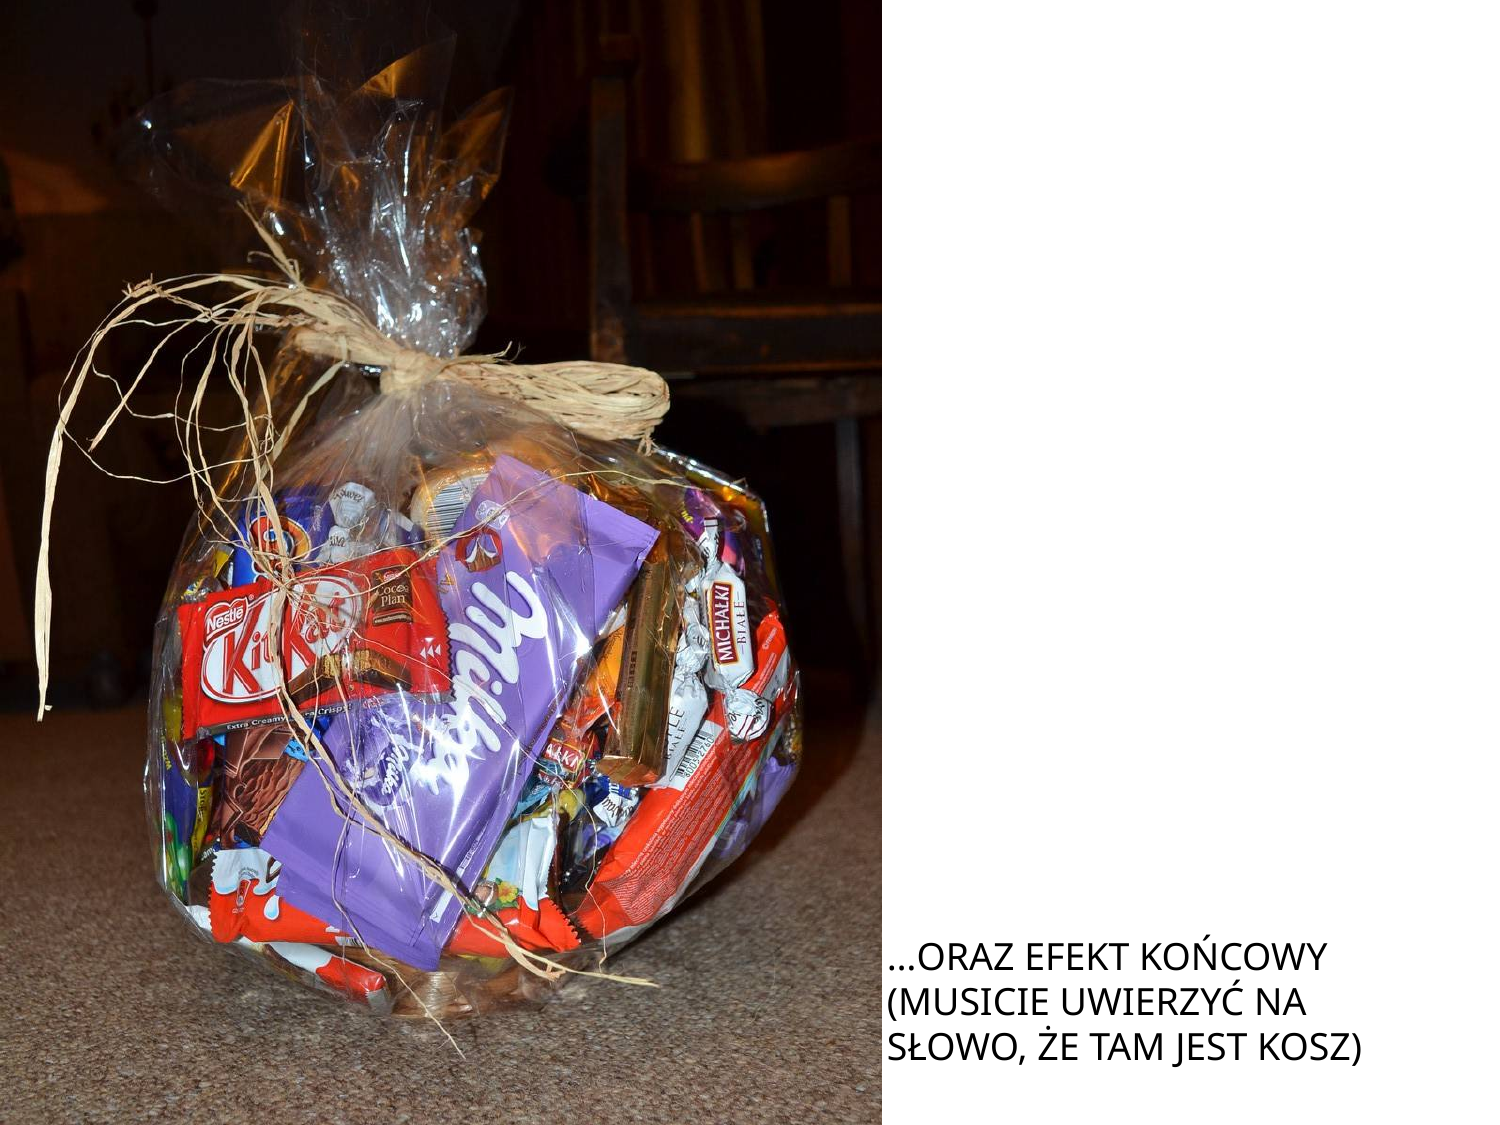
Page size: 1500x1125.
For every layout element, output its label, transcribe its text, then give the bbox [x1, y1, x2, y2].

text_box …ORAZ EFEKT KOŃCOWY (MUSICIE UWIERZYĆ NA SŁOWO, ŻE TAM JEST KOSZ) [882, 925, 1500, 1078]
picture [0, 0, 882, 1125]
